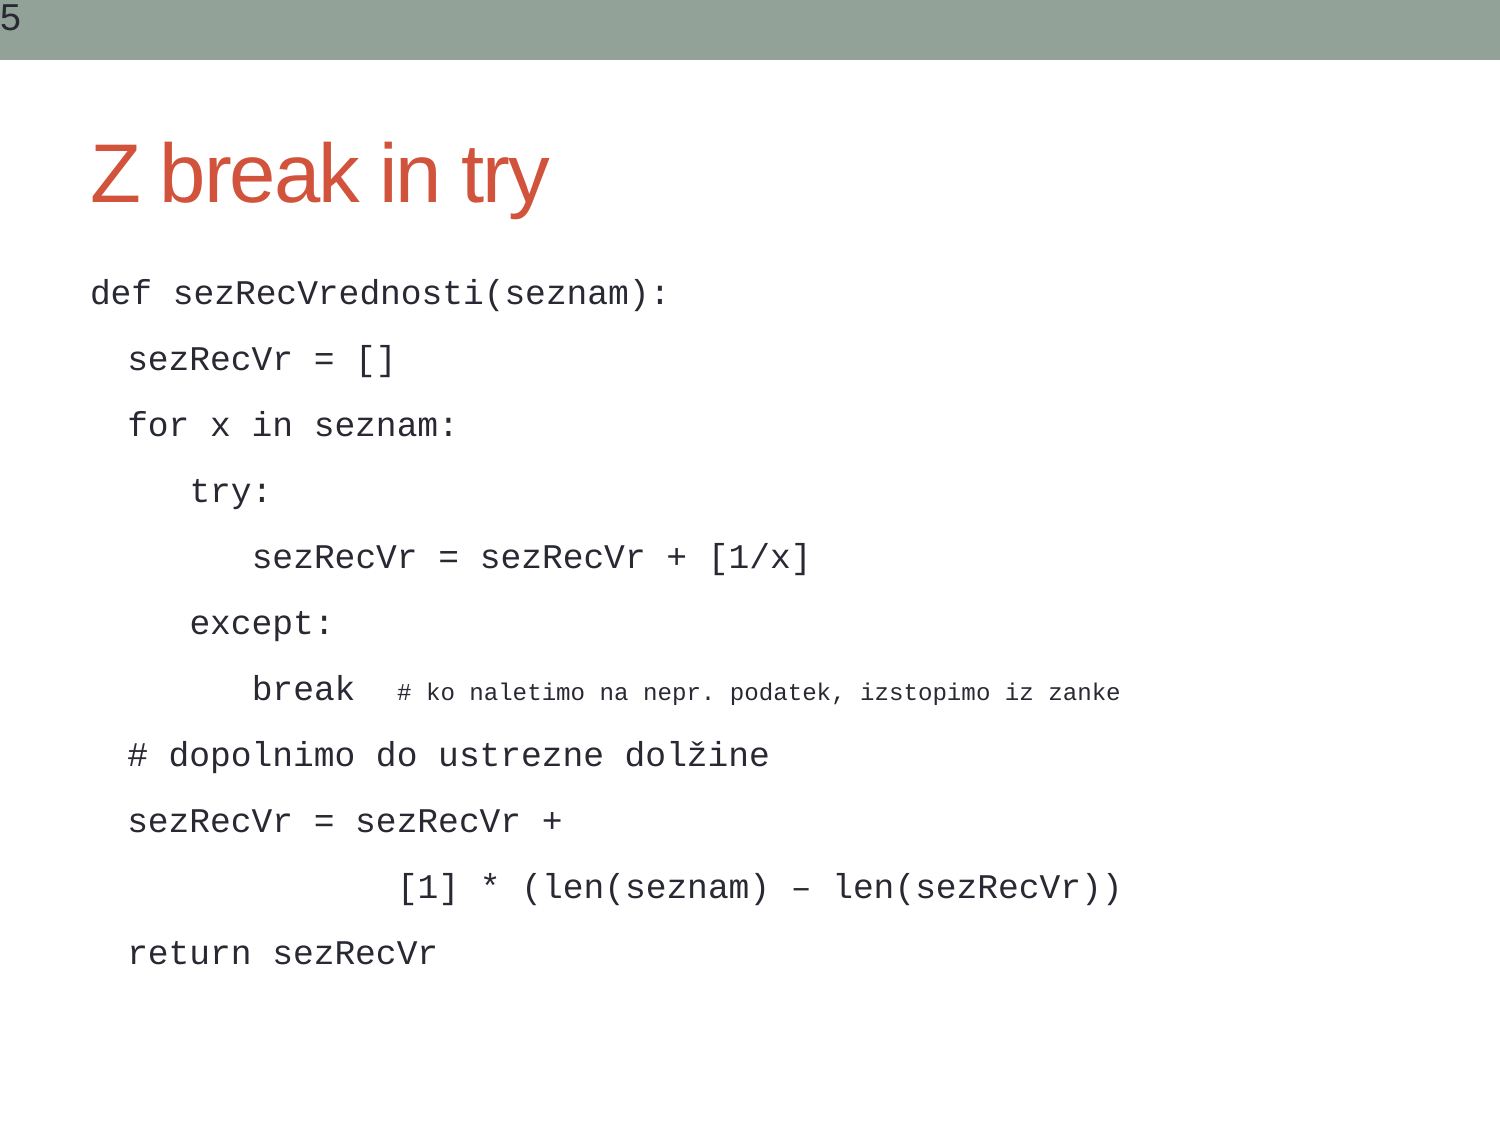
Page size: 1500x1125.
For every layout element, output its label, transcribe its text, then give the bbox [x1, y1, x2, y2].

title Z break in try [75, 87, 1425, 250]
list def sezRecVrednosti(seznam): sezRecVr = [] for x in seznam: try: sezRecVr = sezRecVr + [1/x] except: break # ko naletimo na nepr. podatek, izstopimo iz zanke # dopolnimo do ustrezne dolžine sezRecVr = sezRecVr + [1] * (len(seznam) – len(sezRecVr)) return sezRecVr [75, 262, 1425, 1063]
